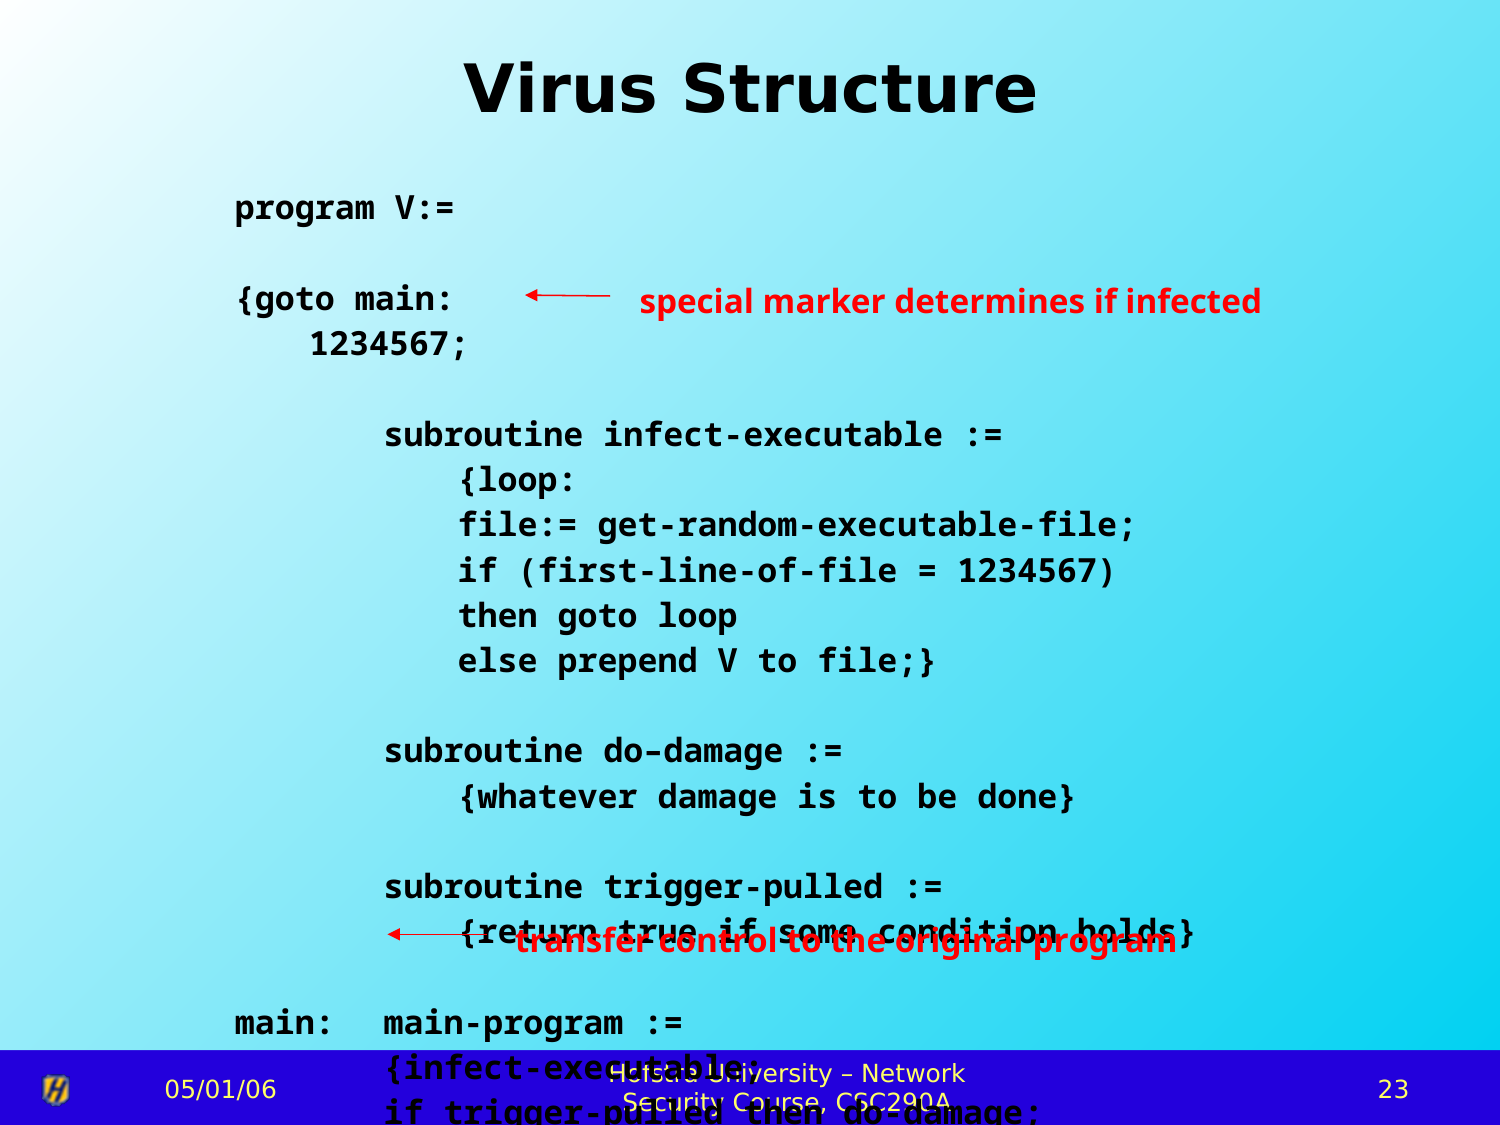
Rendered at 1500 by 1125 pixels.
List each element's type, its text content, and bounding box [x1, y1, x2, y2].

text_box special marker determines if infected [624, 270, 1279, 331]
text_box transfer control to the original program [499, 909, 1194, 970]
title Virus Structure [112, 24, 1391, 136]
picture [37, 1072, 76, 1110]
text_box program V:= {goto main: 1234567; subroutine infect-executable := {loop: file:= get-random-executable-file; if (first-line-of-file = 1234567) then goto loop else prepend V to file;} subroutine do–damage := {whatever damage is to be done} subroutine trigger-pulled := {return true if some condition holds} main: main-program := {infect-executable; if trigger-pulled then do-damage; goto next;} next: } [220, 176, 1213, 1125]
